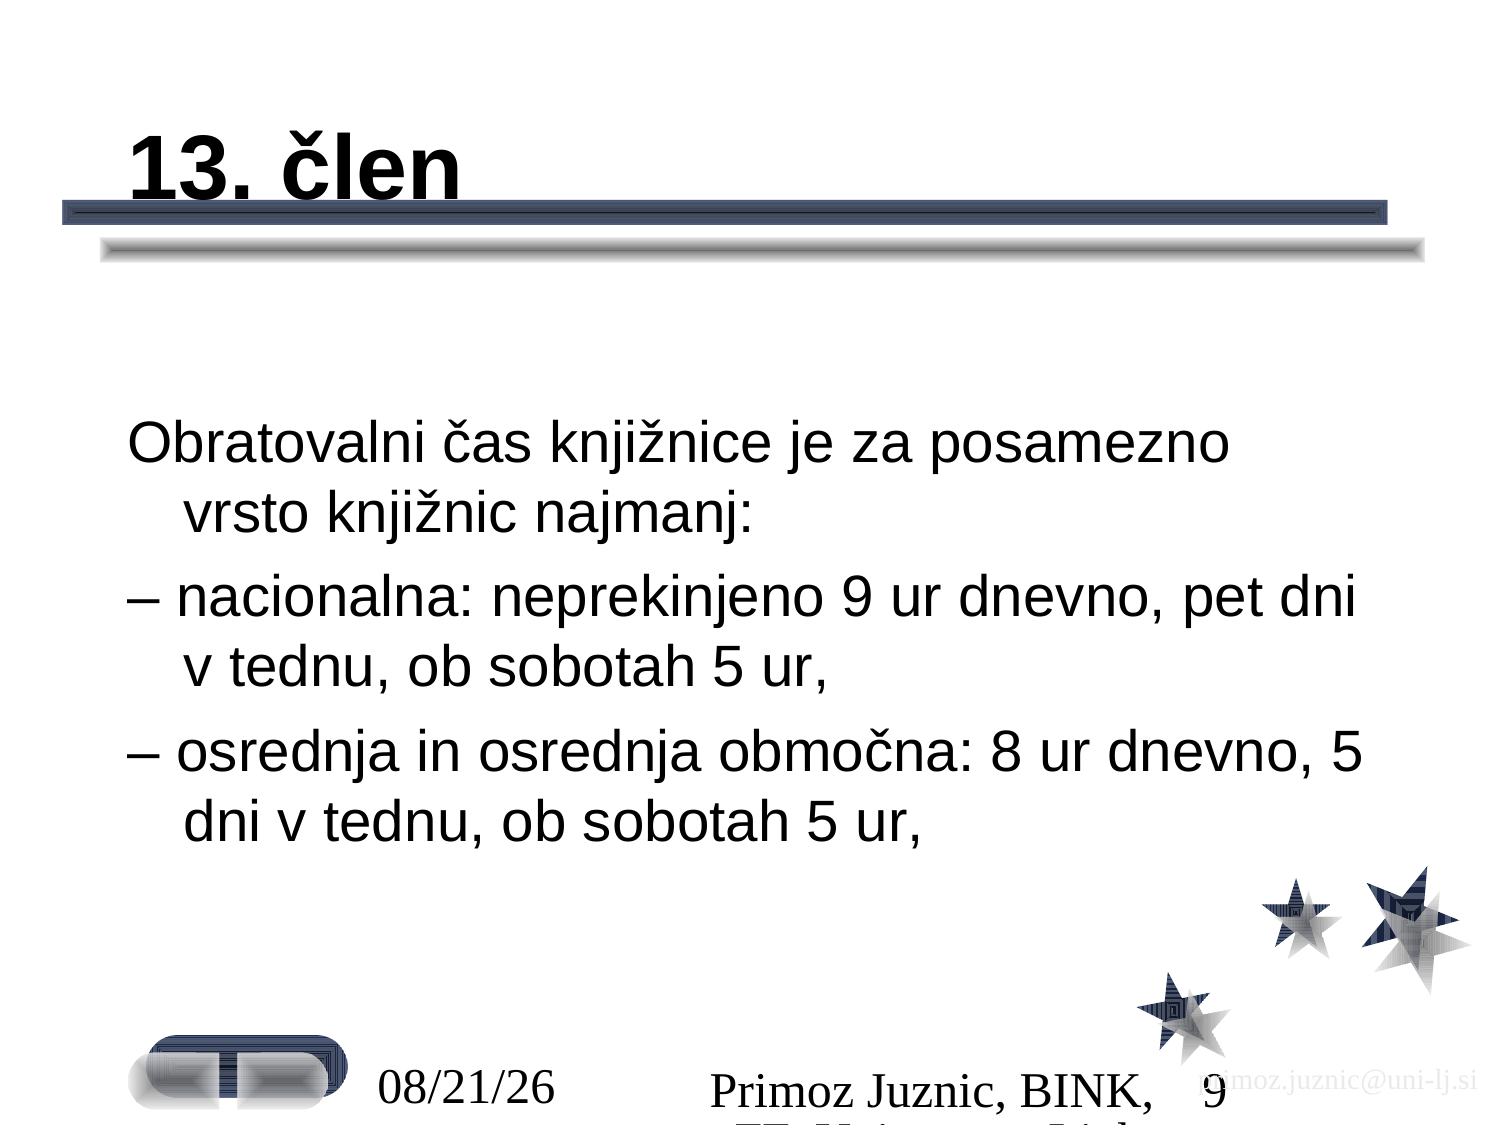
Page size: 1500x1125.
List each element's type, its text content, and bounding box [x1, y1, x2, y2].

title 13. člen [112, 37, 1388, 225]
list Obratovalni čas knjižnice je za posamezno vrsto knjižnic najmanj: – nacionalna: neprekinjeno 9 ur dnevno, pet dni v tednu, ob sobotah 5 ur, – osrednja in osrednja območna: 8 ur dnevno, 5 dni v tednu, ob sobotah 5 ur, [112, 312, 1388, 988]
